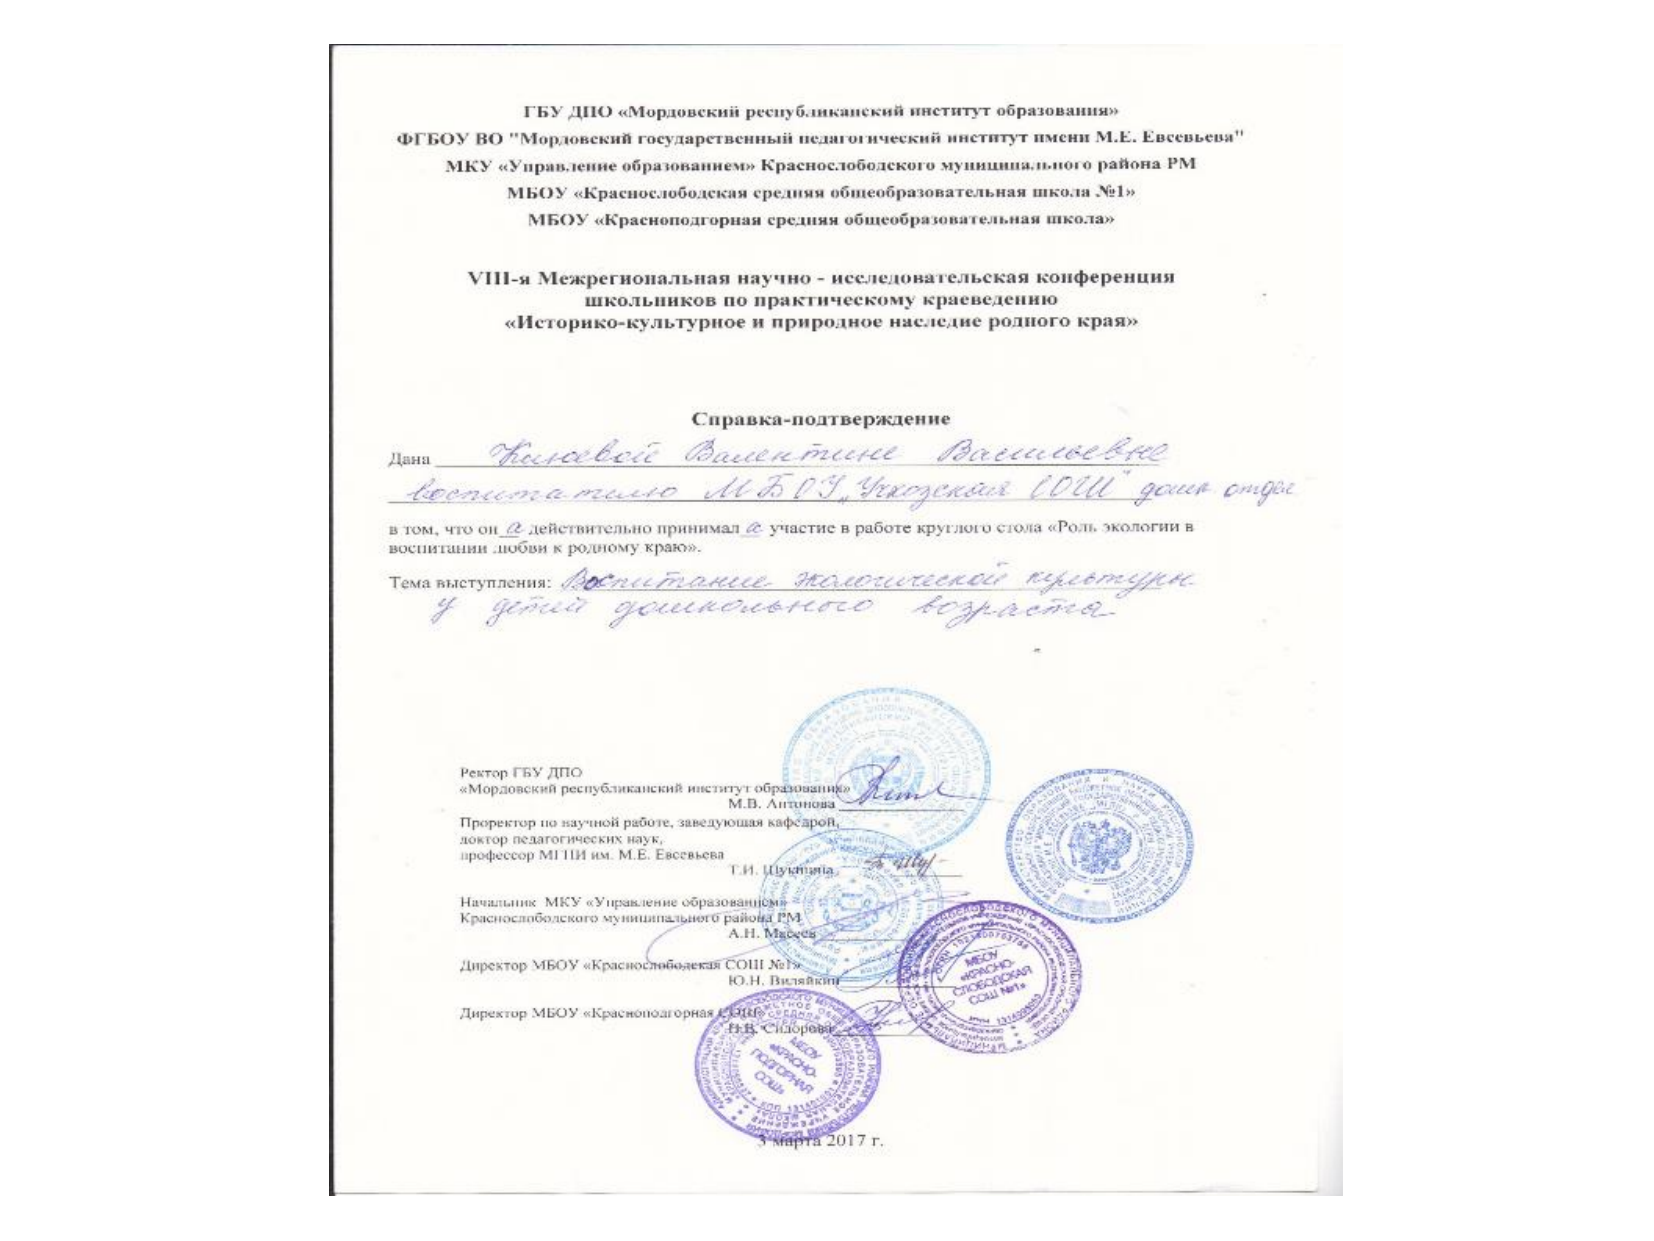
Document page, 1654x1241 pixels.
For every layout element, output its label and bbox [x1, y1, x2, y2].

picture [329, 44, 1343, 1196]
